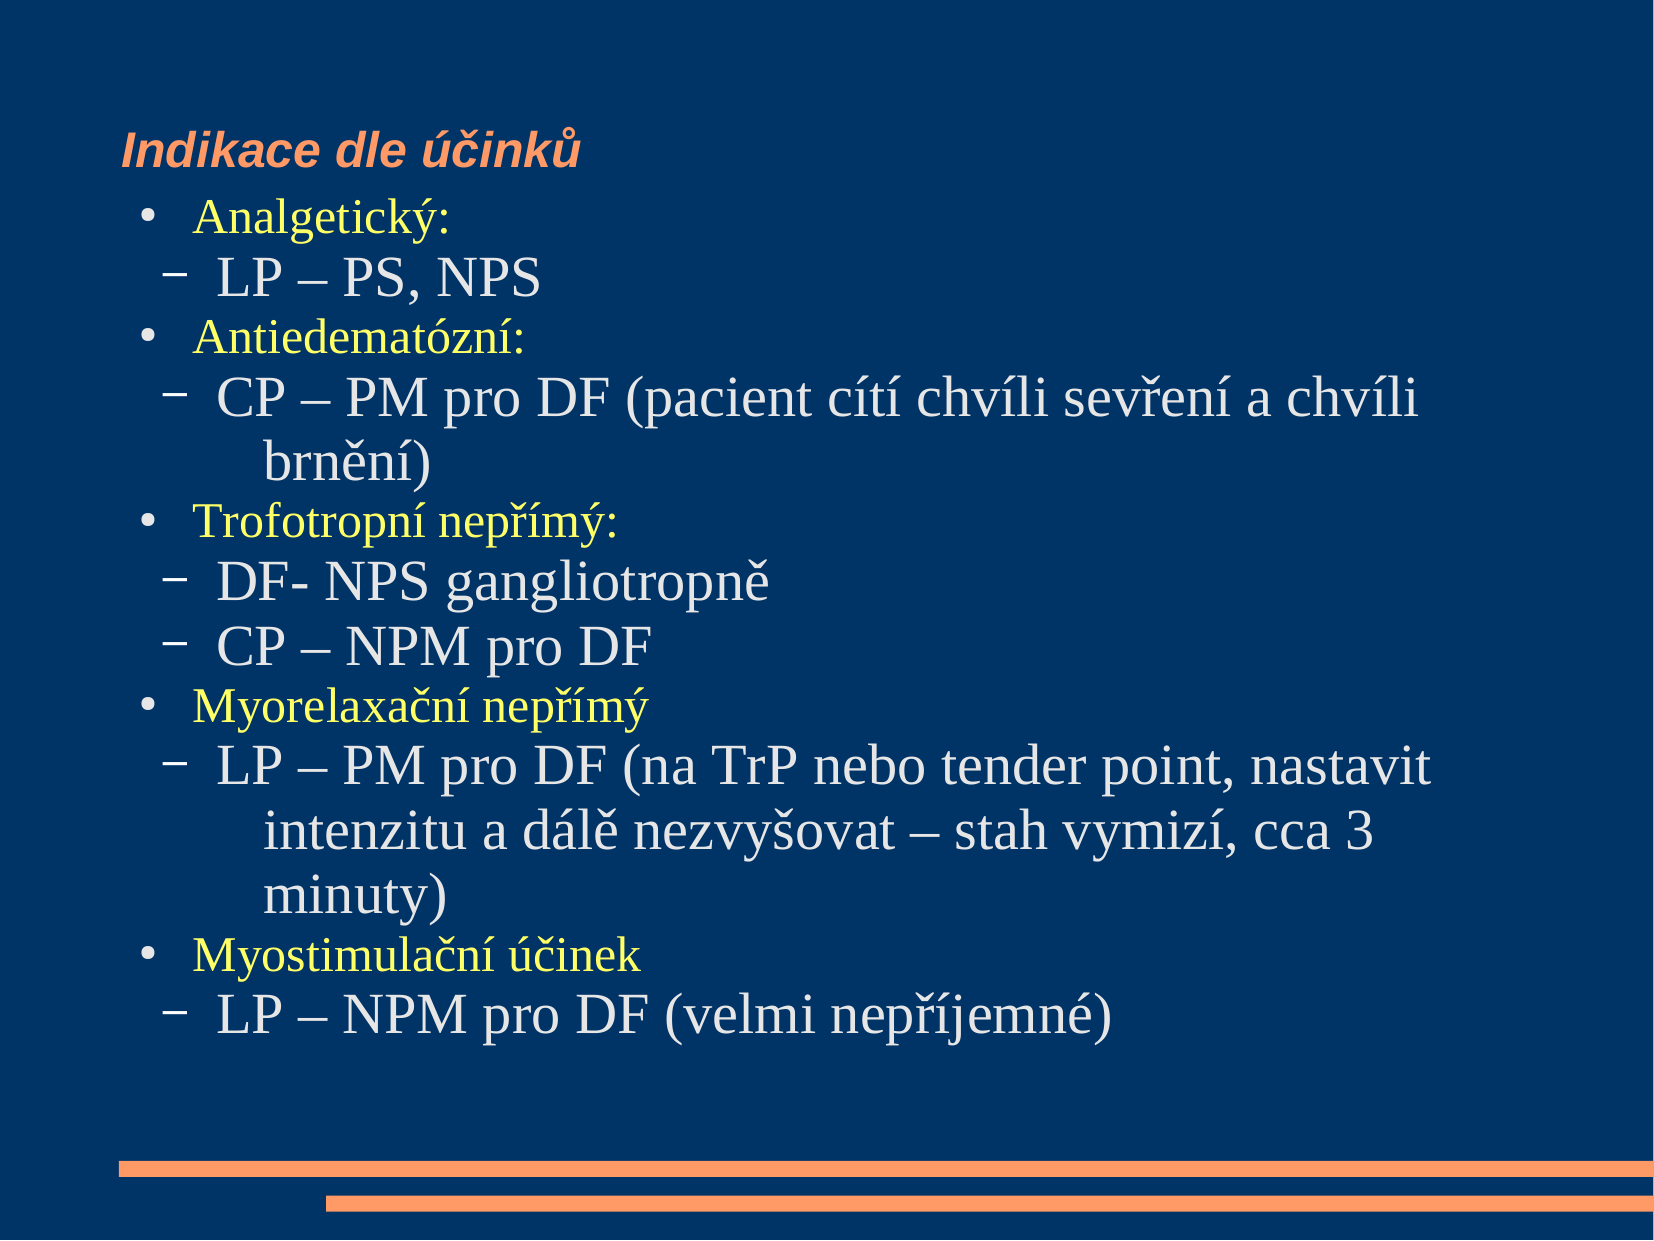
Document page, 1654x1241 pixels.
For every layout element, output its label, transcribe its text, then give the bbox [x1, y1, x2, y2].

title Indikace dle účinků [121, 46, 1534, 188]
list Analgetický: LP – PS, NPS Antiedematózní: CP – PM pro DF (pacient cítí chvíli sevření a chvíli brnění) Trofotropní nepřímý: DF- NPS gangliotropně CP – NPM pro DF Myorelaxační nepřímý LP – PM pro DF (na TrP nebo tender point, nastavit intenzitu a dálě nezvyšovat – stah vymizí, cca 3 minuty) Myostimulační účinek LP – NPM pro DF (velmi nepříjemné) [121, 188, 1561, 1132]
